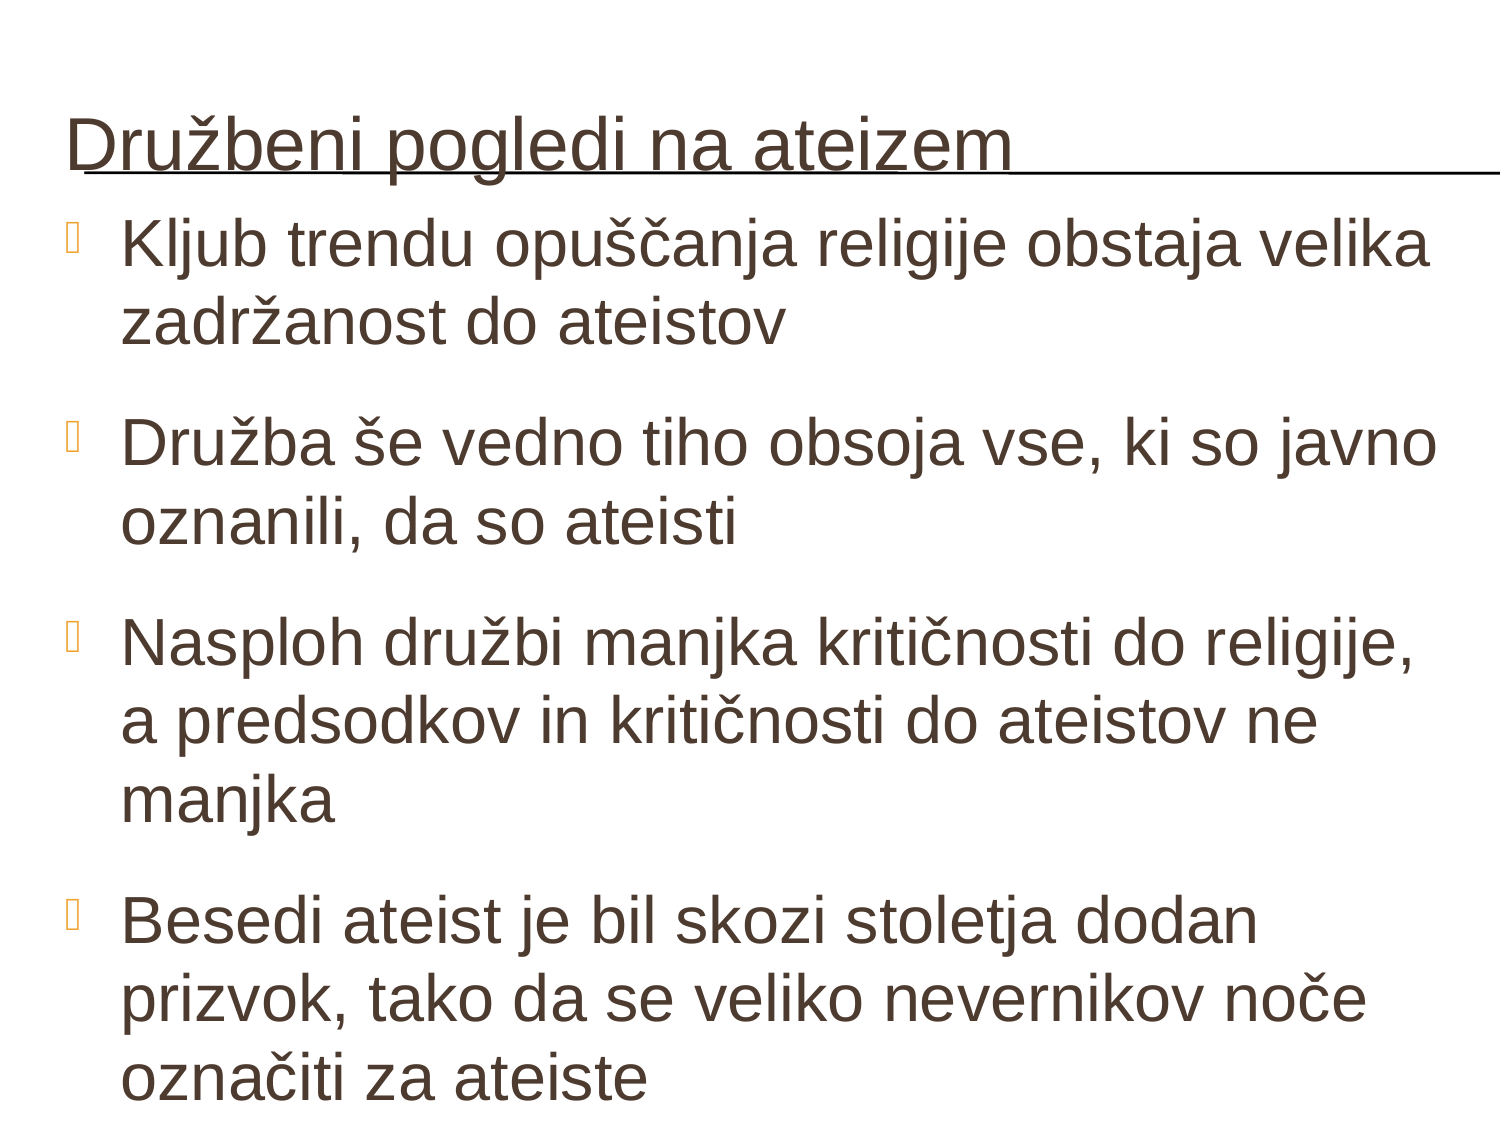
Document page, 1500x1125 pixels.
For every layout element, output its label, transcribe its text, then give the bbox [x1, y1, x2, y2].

title Družbeni pogledi na ateizem [50, 75, 1475, 196]
text_box Kljub trendu opuščanja religije obstaja velika zadržanost do ateistov Družba še vedno tiho obsoja vse, ki so javno oznanili, da so ateisti Nasploh družbi manjka kritičnosti do religije, a predsodkov in kritičnosti do ateistov ne manjka Besedi ateist je bil skozi stoletja dodan prizvok, tako da se veliko nevernikov noče označiti za ateiste [49, 196, 1475, 939]
